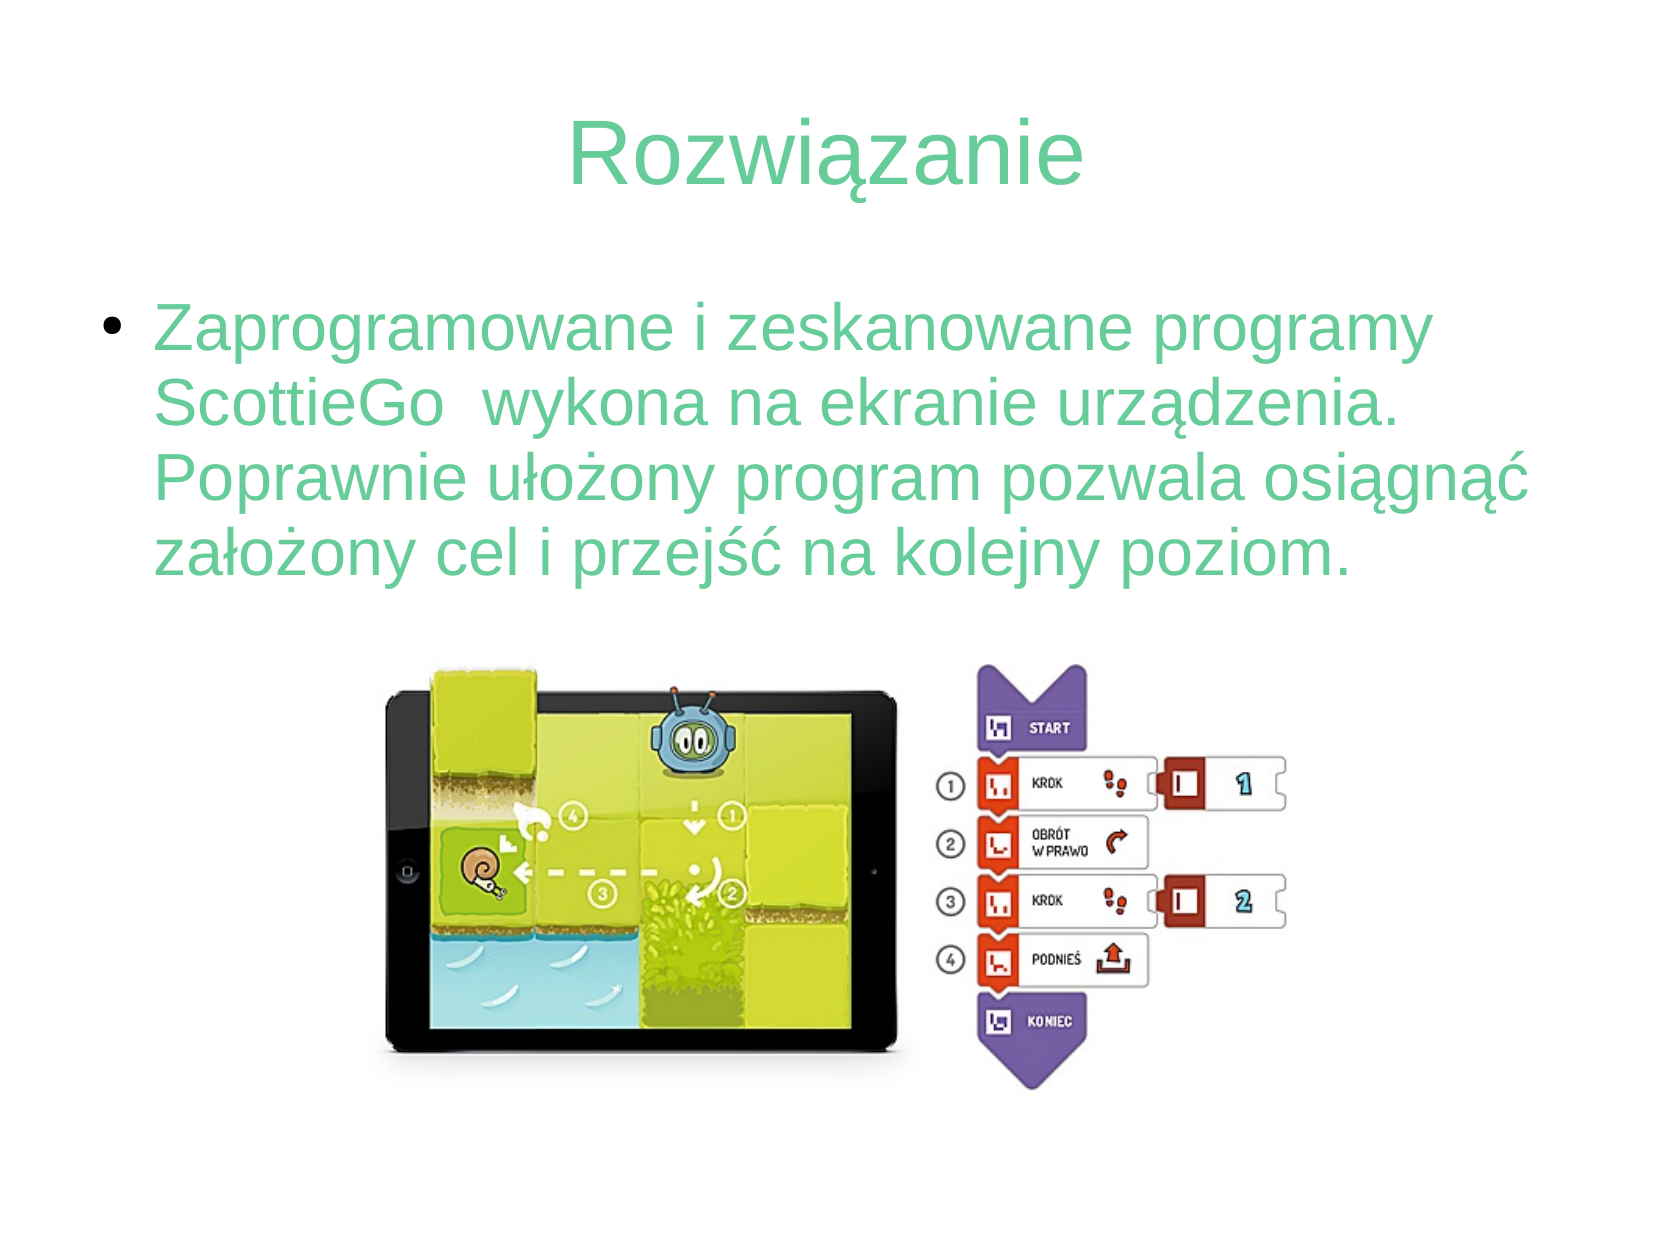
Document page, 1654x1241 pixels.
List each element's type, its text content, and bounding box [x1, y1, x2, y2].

picture [353, 602, 1288, 1134]
title Rozwiązanie [82, 49, 1571, 257]
list Zaprogramowane i zeskanowane programy ScottieGo wykona na ekranie urządzenia. Poprawnie ułożony program pozwala osiągnąć założony cel i przejść na kolejny poziom. [82, 290, 1571, 1109]
